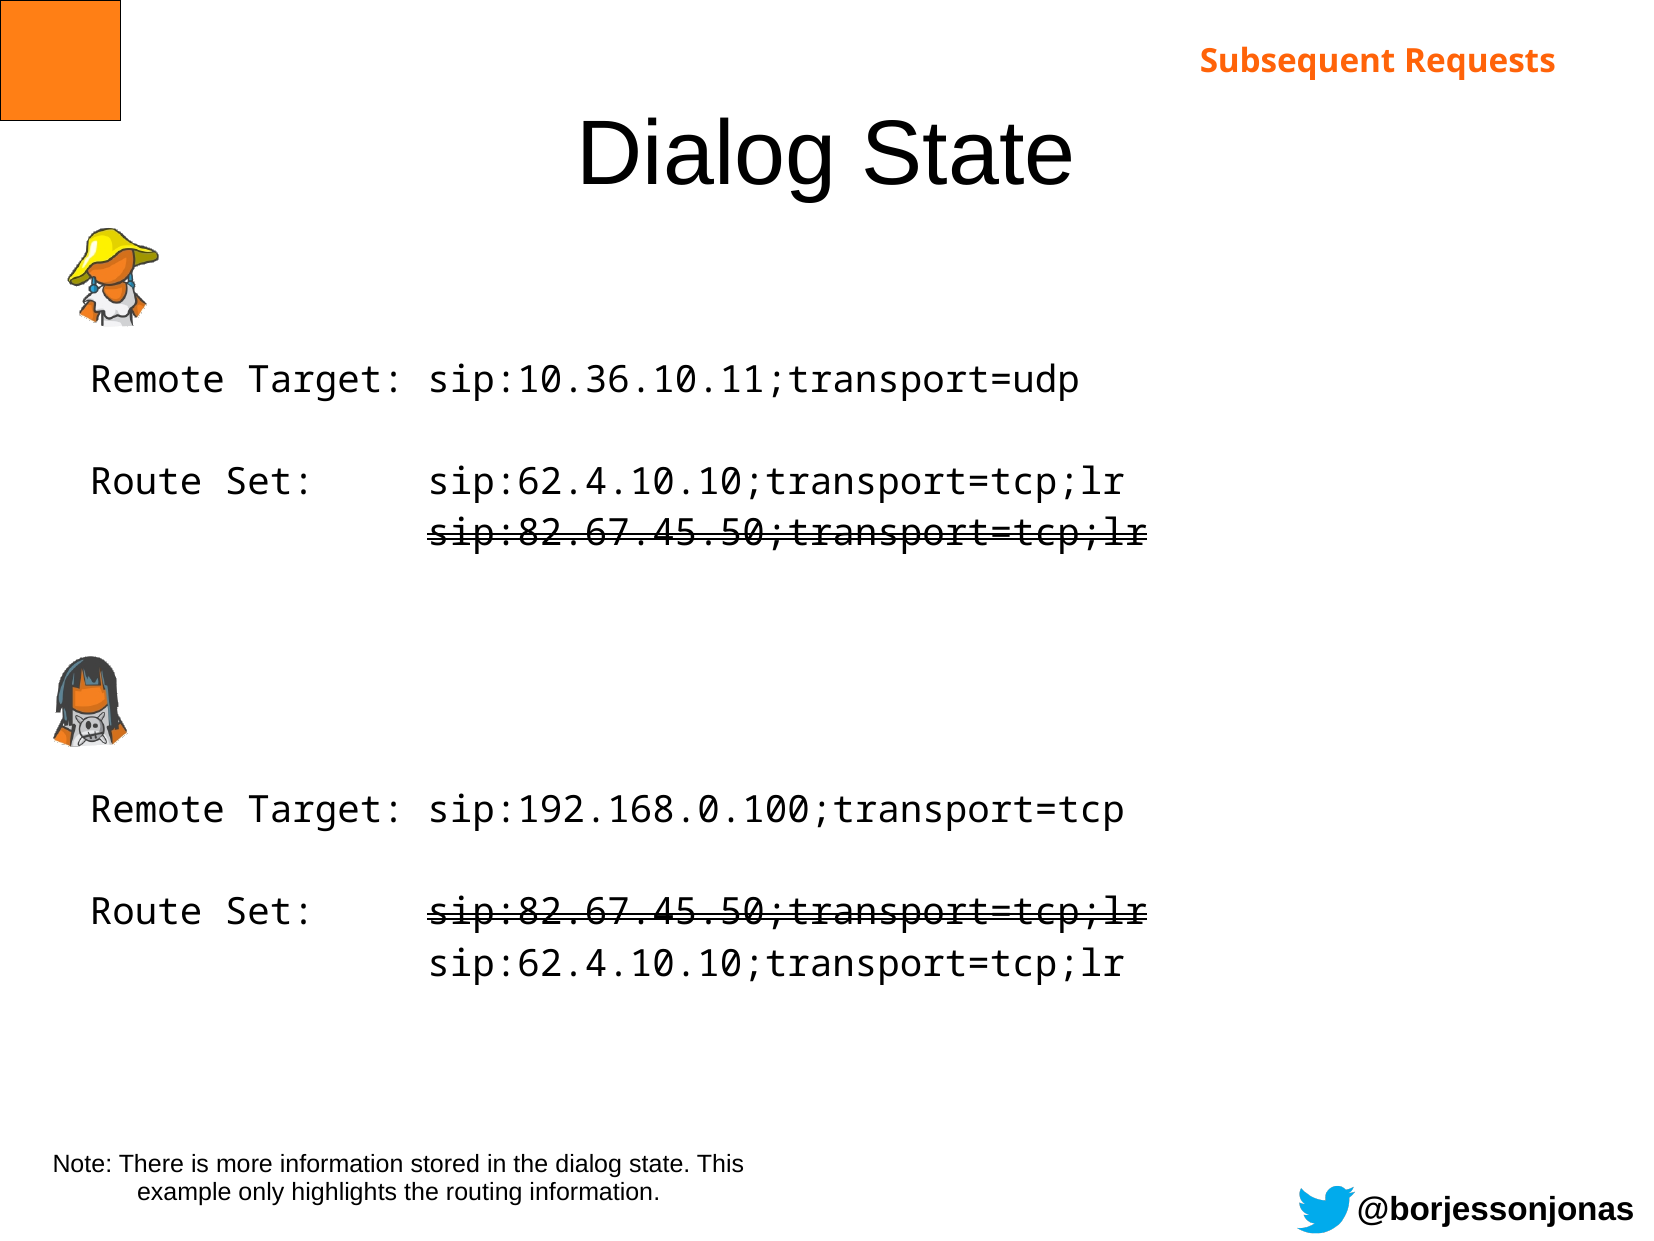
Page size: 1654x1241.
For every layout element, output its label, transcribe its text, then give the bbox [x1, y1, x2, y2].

text_box Subsequent Requests [1185, 30, 1622, 100]
text_box Remote Target: sip:10.36.10.11;transport=udp Route Set: sip:62.4.10.10;transport=tcp;lr sip:82.67.45.50;transport=tcp;lr [75, 345, 1576, 578]
text_box Note: There is more information stored in the dialog state. This example only highlights the routing information. [18, 1140, 781, 1216]
title Dialog State [82, 49, 1571, 257]
picture [37, 652, 136, 751]
picture [1277, 1160, 1375, 1241]
text_box Remote Target: sip:192.168.0.100;transport=tcp Route Set: sip:82.67.45.50;transport=tcp;lr sip:62.4.10.10;transport=tcp;lr [75, 775, 1163, 976]
picture [60, 224, 166, 331]
